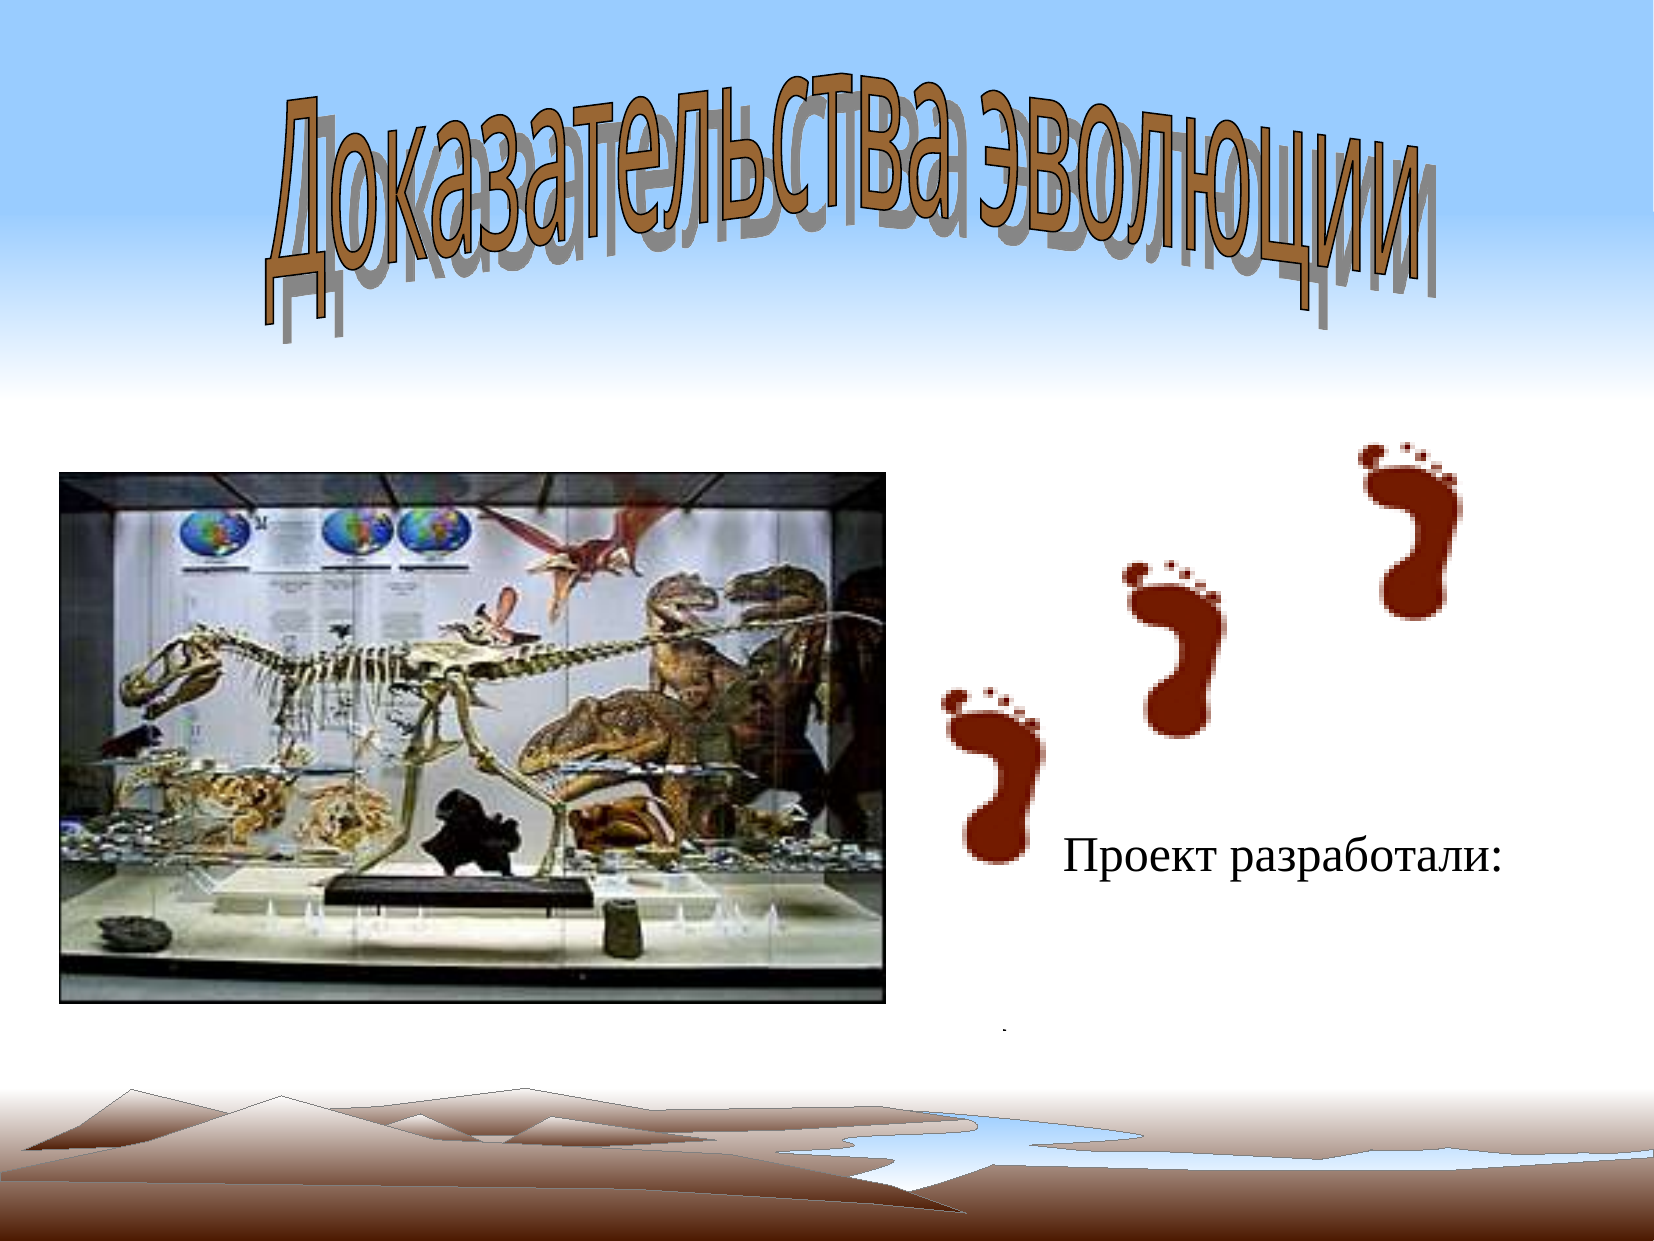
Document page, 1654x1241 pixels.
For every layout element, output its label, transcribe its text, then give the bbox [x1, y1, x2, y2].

text_box Доказательства эволюции [331, 133, 377, 270]
picture [59, 472, 886, 1004]
text_box Проект разработали: [1062, 826, 1536, 975]
text_box Доказательства эволюции [1317, 134, 1360, 272]
text_box Доказательства эволюции [812, 73, 852, 207]
picture [1358, 442, 1463, 621]
text_box Доказательства эволюции [722, 87, 764, 220]
picture [941, 687, 1046, 865]
text_box Доказательства эволюции [1186, 117, 1249, 257]
text_box Доказательства эволюции [1128, 112, 1172, 248]
text_box Доказательства эволюции [265, 96, 325, 325]
text_box Доказательства эволюции [1261, 127, 1309, 311]
text_box Доказательства эволюции [1375, 141, 1418, 279]
text_box Доказательства эволюции [573, 102, 613, 238]
text_box Доказательства эволюции [481, 114, 518, 252]
text_box Доказательства эволюции [525, 108, 565, 246]
text_box Доказательства эволюции [980, 90, 1018, 227]
text_box Доказательства эволюции [432, 120, 471, 258]
text_box Доказательства эволюции [1029, 97, 1070, 232]
text_box Доказательства эволюции [618, 96, 660, 233]
list Триголос Пётр Носакова Людмила [1003, 885, 1565, 1241]
text_box Доказательства эволюции [1078, 104, 1123, 241]
text_box Доказательства эволюции [861, 75, 902, 211]
picture [1122, 560, 1227, 739]
text_box Доказательства эволюции [773, 76, 809, 214]
text_box Доказательства эволюции [388, 126, 427, 263]
text_box Доказательства эволюции [664, 90, 708, 229]
text_box Доказательства эволюции [909, 82, 948, 219]
